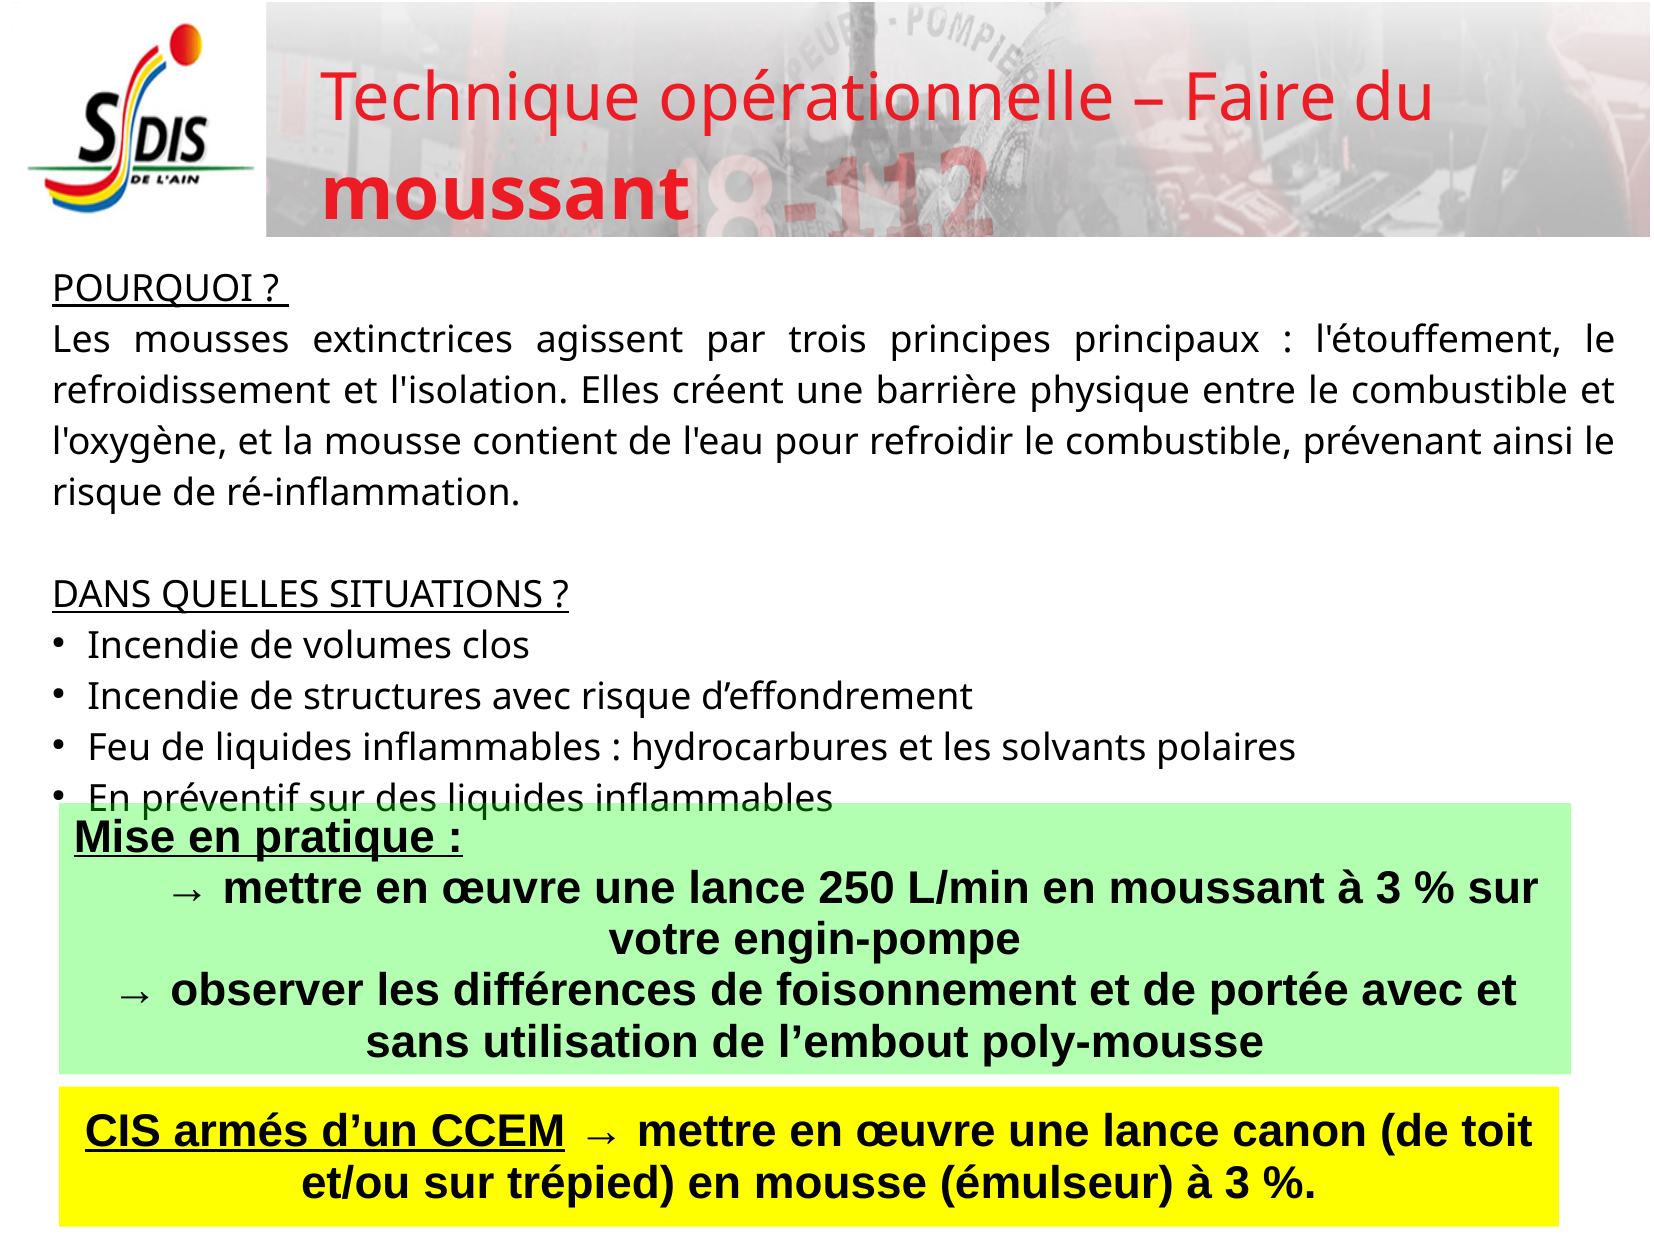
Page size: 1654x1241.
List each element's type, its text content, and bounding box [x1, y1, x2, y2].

text_box CIS armés d’un CCEM → mettre en œuvre une lance canon (de toit et/ou sur trépied) en mousse (émulseur) à 3 %. [59, 1086, 1560, 1227]
text_box Mise en pratique : → mettre en œuvre une lance 250 L/min en moussant à 3 % sur votre engin-pompe → observer les différences de foisonnement et de portée avec et sans utilisation de l’embout poly-mousse [59, 803, 1571, 1075]
picture [11, 2, 1650, 237]
text_box Technique opérationnelle – Faire du moussant [305, 41, 1475, 228]
text_box POURQUOI ? Les mousses extinctrices agissent par trois principes principaux : l'étouffement, le refroidissement et l'isolation. Elles créent une barrière physique entre le combustible et l'oxygène, et la mousse contient de l'eau pour refroidir le combustible, prévenant ainsi le risque de ré-inflammation. DANS QUELLES SITUATIONS ? Incendie de volumes clos Incendie de structures avec risque d’effondrement Feu de liquides inflammables : hydrocarbures et les solvants polaires En préventif sur des liquides inflammables [37, 253, 1632, 875]
